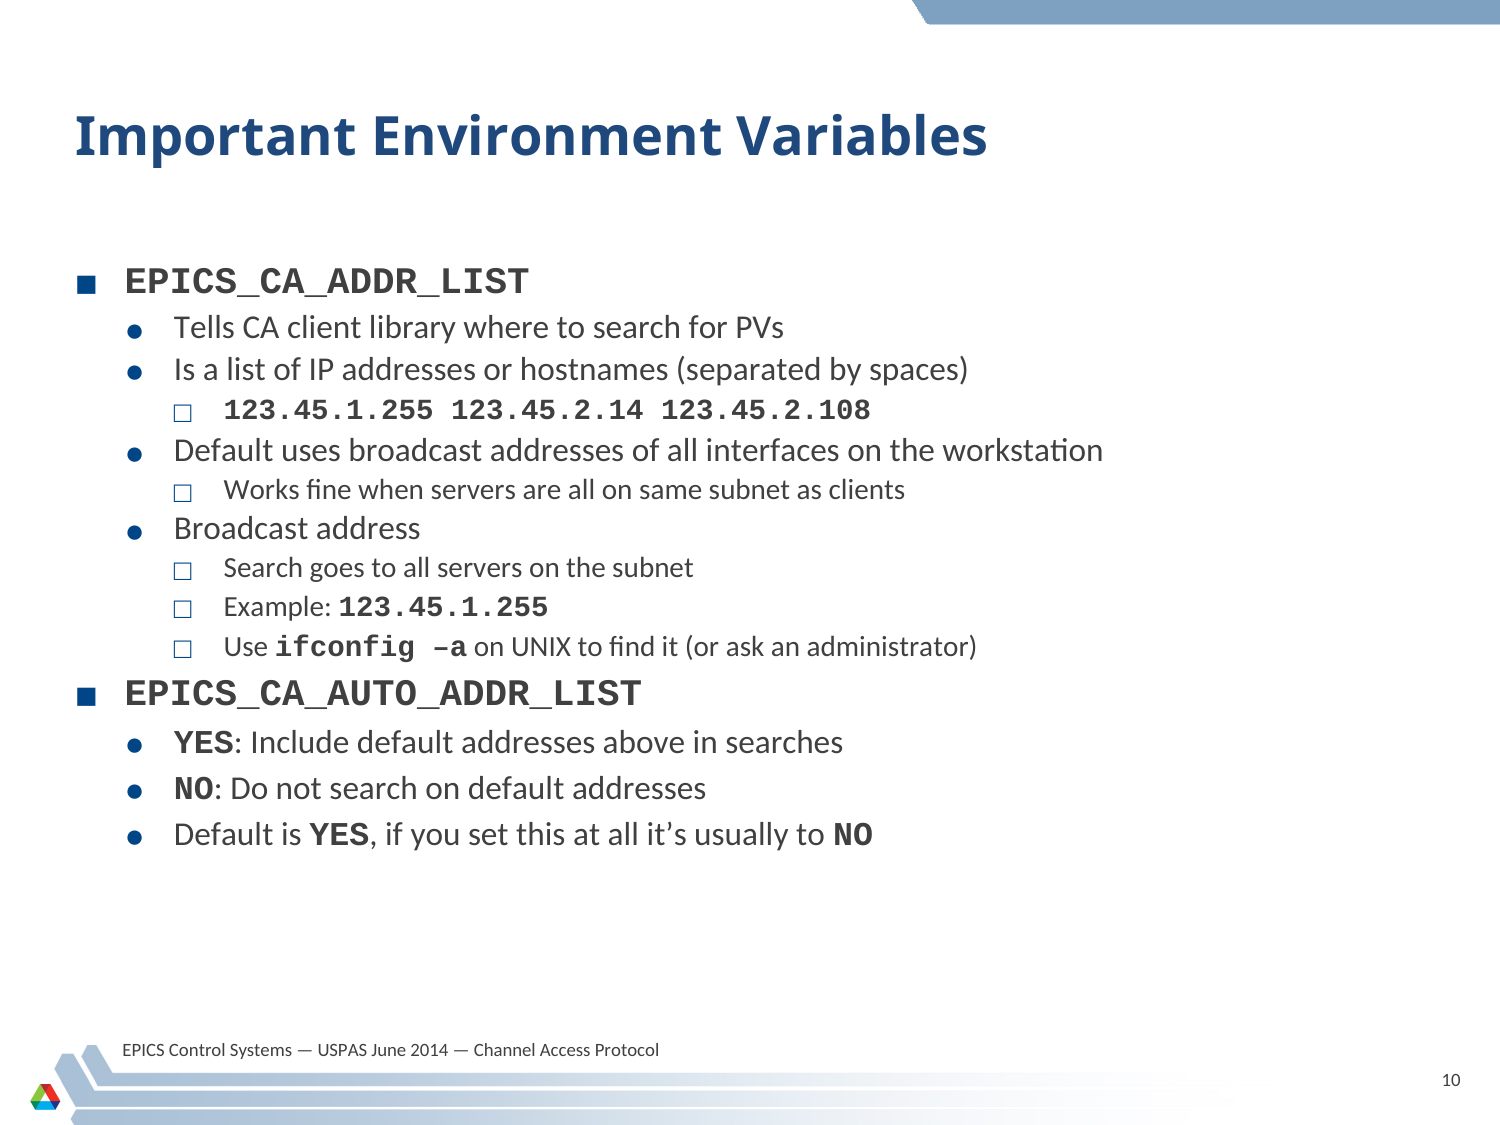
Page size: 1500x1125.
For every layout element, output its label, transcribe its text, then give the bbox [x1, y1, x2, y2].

title Important Environment Variables [75, 103, 1426, 167]
picture [0, 0, 1500, 26]
picture [0, 1037, 1500, 1125]
list EPICS_CA_ADDR_LIST Tells CA client library where to search for PVs Is a list of IP addresses or hostnames (separated by spaces) 123.45.1.255 123.45.2.14 123.45.2.108 Default uses broadcast addresses of all interfaces on the workstation Works fine when servers are all on same subnet as clients Broadcast address Search goes to all servers on the subnet Example: 123.45.1.255 Use ifconfig –a on UNIX to find it (or ask an administrator) EPICS_CA_AUTO_ADDR_LIST YES: Include default addresses above in searches NO: Do not search on default addresses Default is YES, if you set this at all it’s usually to NO [75, 262, 1426, 917]
